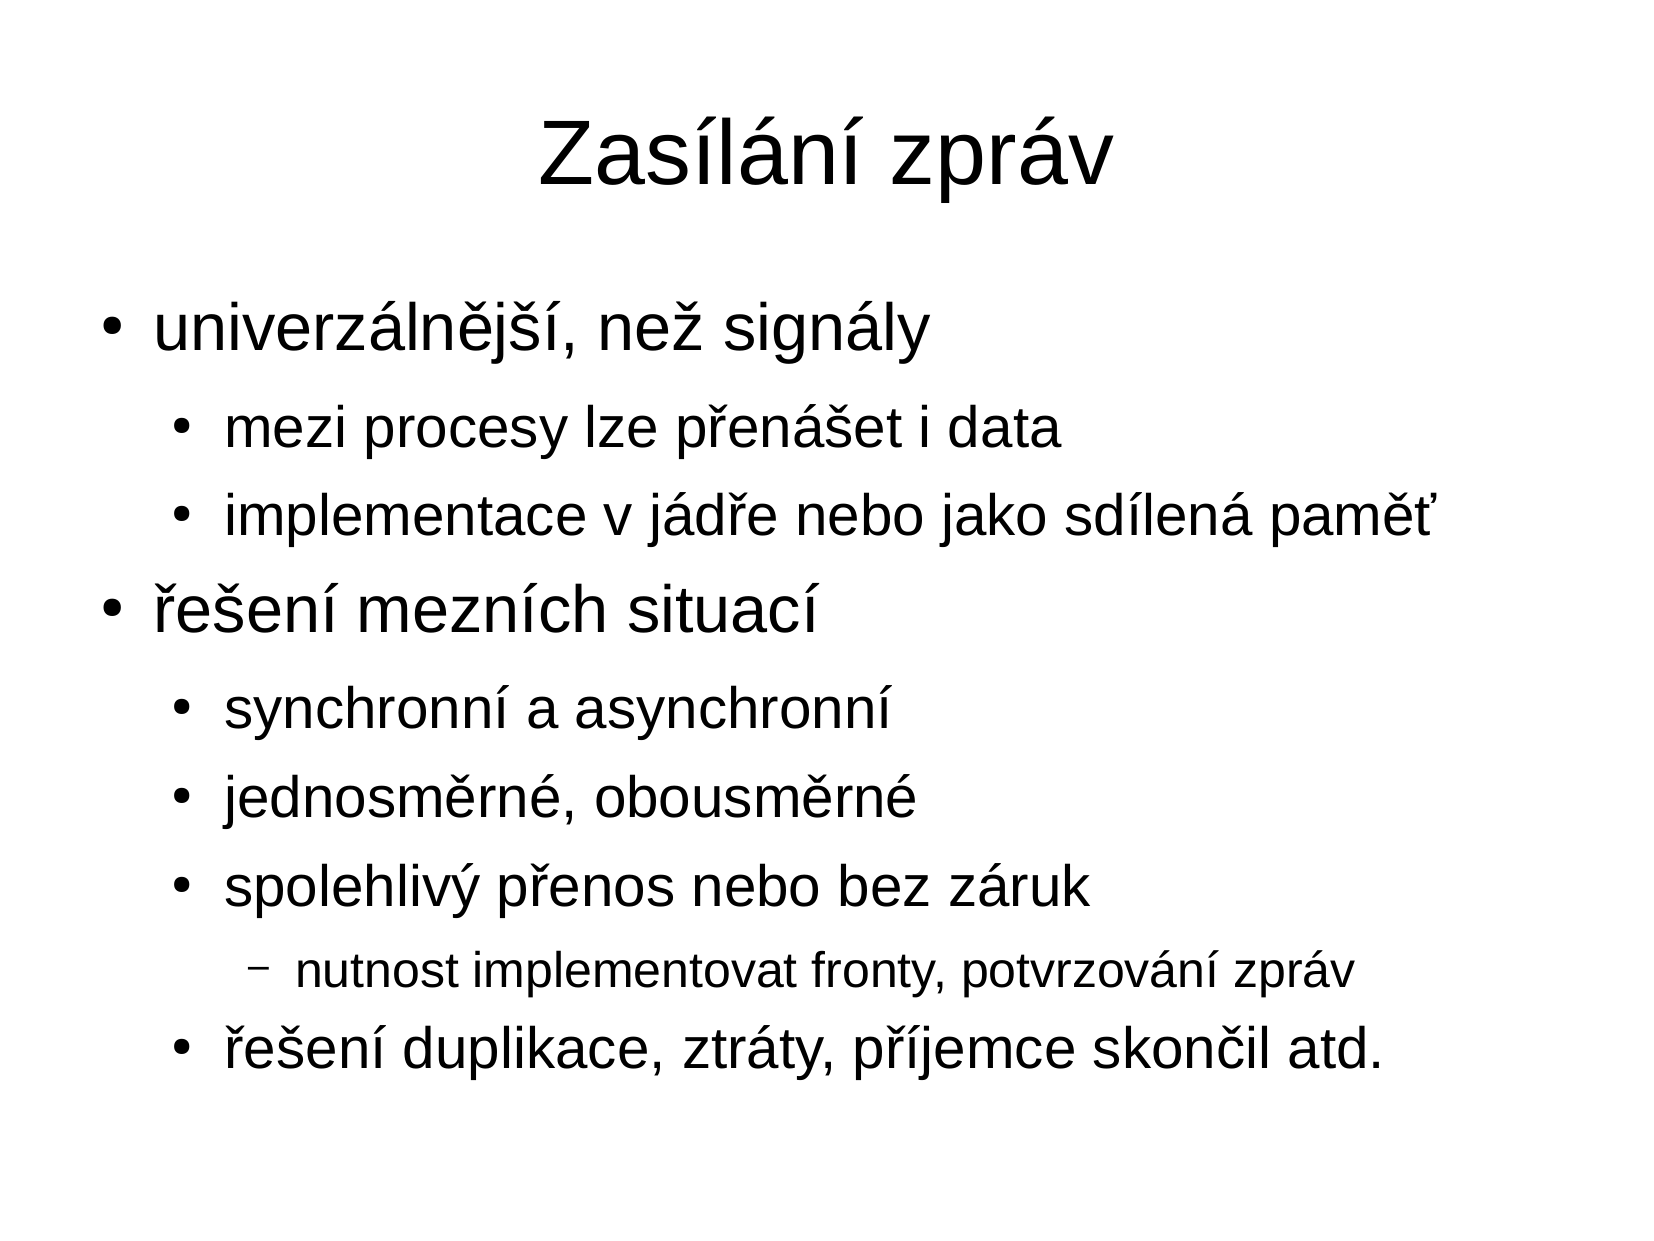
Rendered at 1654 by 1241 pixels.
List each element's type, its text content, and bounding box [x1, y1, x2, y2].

title Zasílání zpráv [82, 56, 1571, 250]
list univerzálnější, než signály mezi procesy lze přenášet i data implementace v jádře nebo jako sdílená paměť řešení mezních situací synchronní a asynchronní jednosměrné, obousměrné spolehlivý přenos nebo bez záruk nutnost implementovat fronty, potvrzování zpráv řešení duplikace, ztráty, příjemce skončil atd. [82, 290, 1571, 1094]
